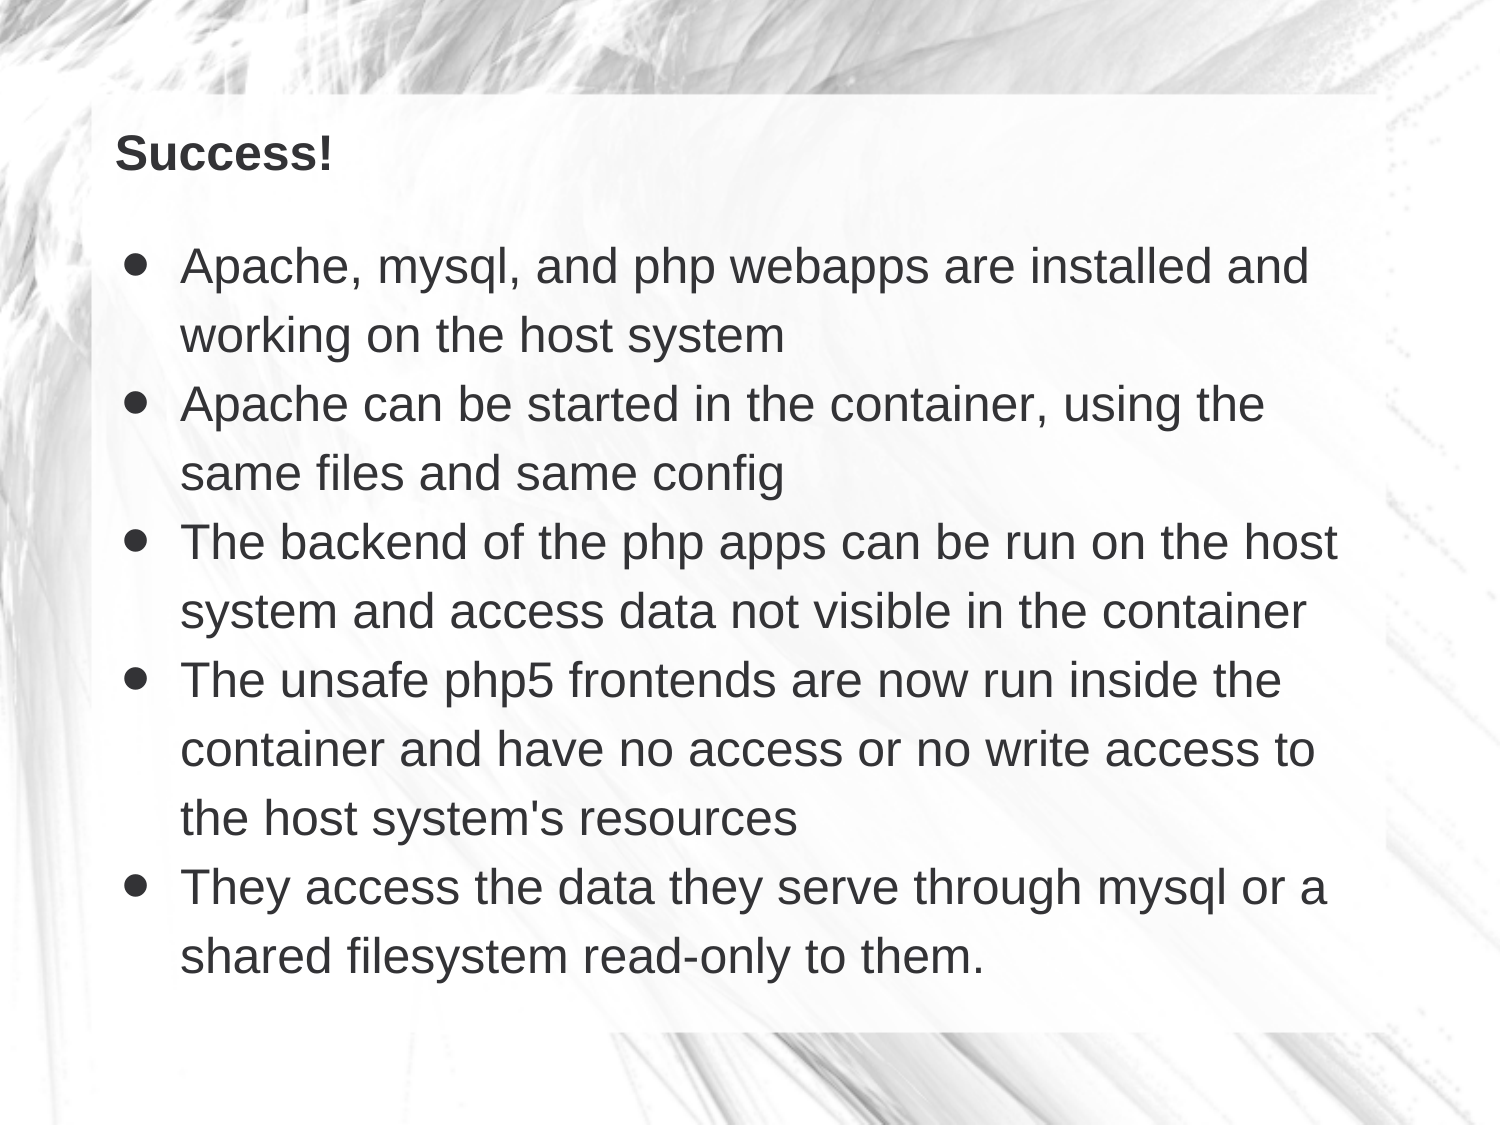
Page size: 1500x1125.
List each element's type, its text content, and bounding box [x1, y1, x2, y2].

list Apache, mysql, and php webapps are installed and working on the host system Apache can be started in the container, using the same files and same config The backend of the php apps can be run on the host system and access data not visible in the container The unsafe php5 frontends are now run inside the container and have no access or no write access to the host system's resources They access the data they serve through mysql or a shared filesystem read-only to them. [90, 209, 1411, 1021]
picture [0, 0, 1500, 1125]
title Success! [75, 104, 1366, 225]
